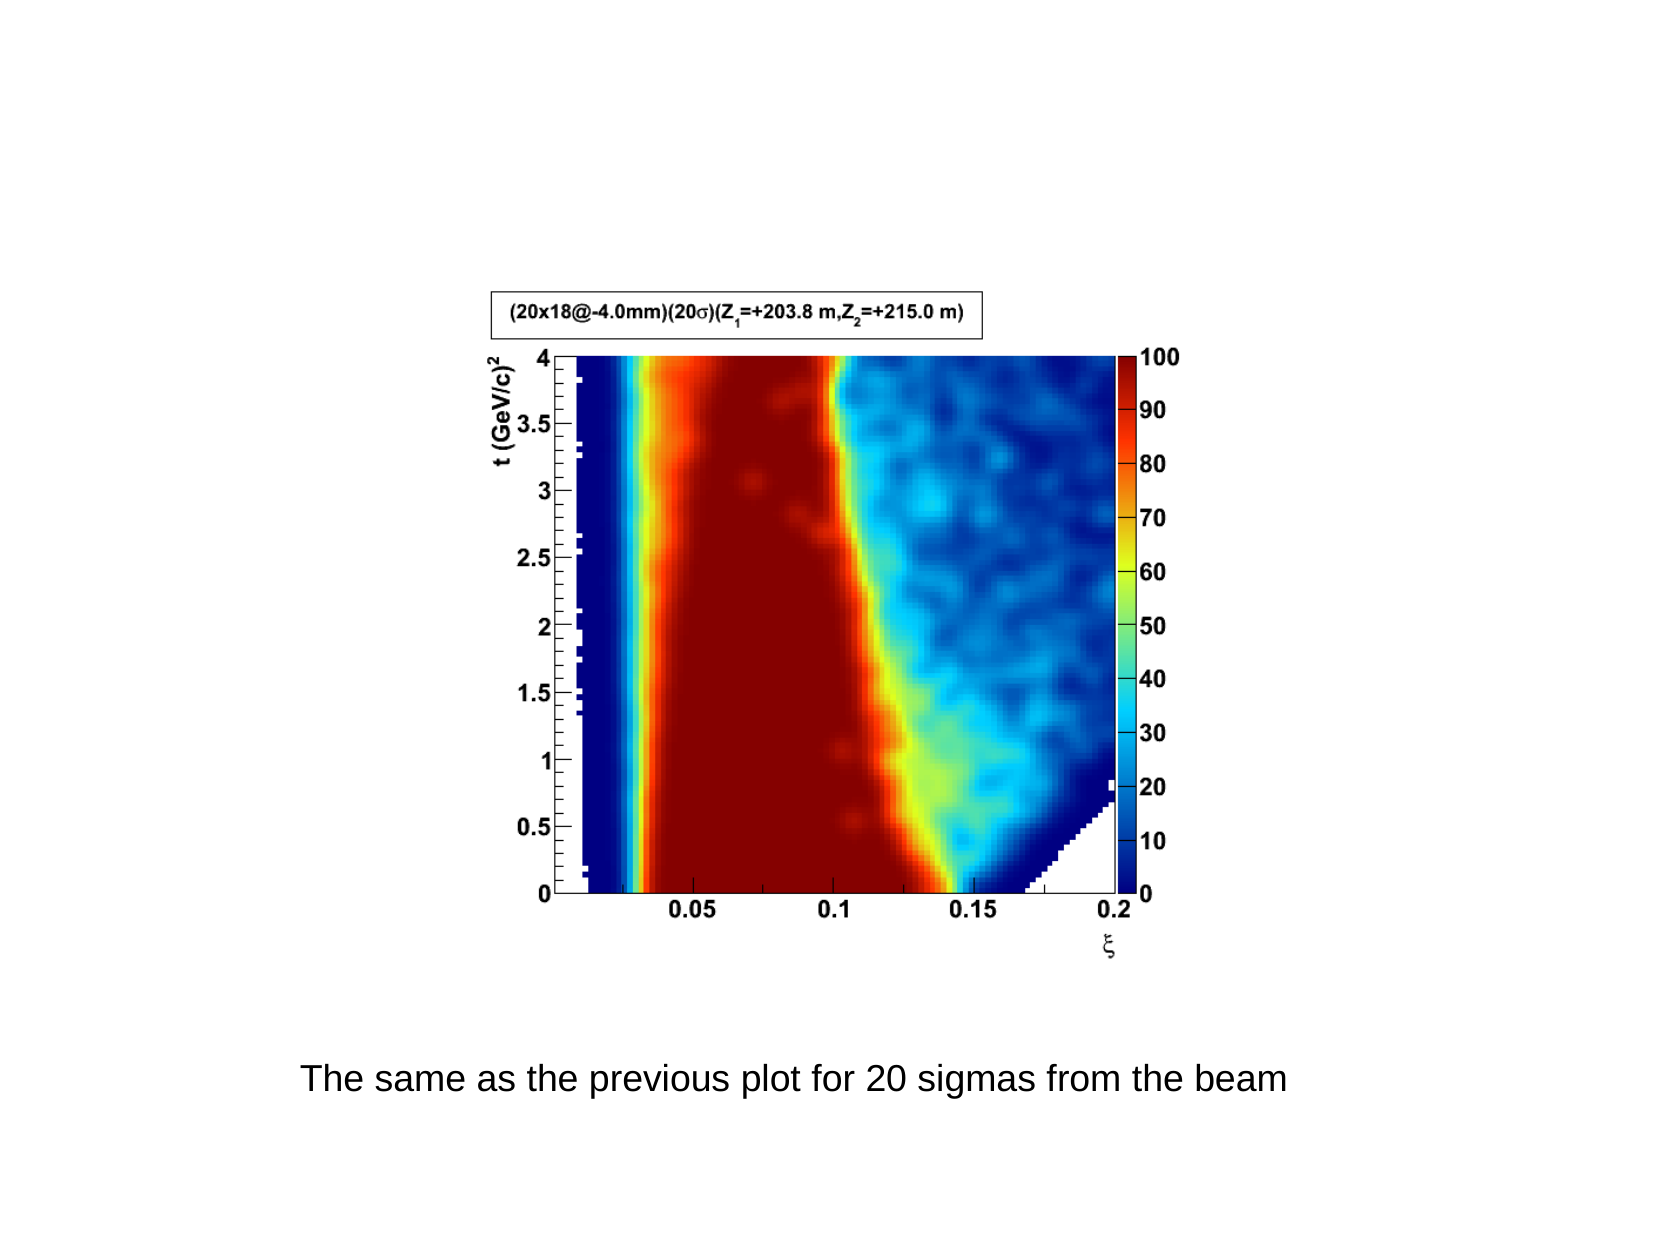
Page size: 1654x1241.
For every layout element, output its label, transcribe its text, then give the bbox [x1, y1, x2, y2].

picture [485, 289, 1185, 961]
text_box The same as the previous plot for 20 sigmas from the beam [285, 1050, 1305, 1107]
